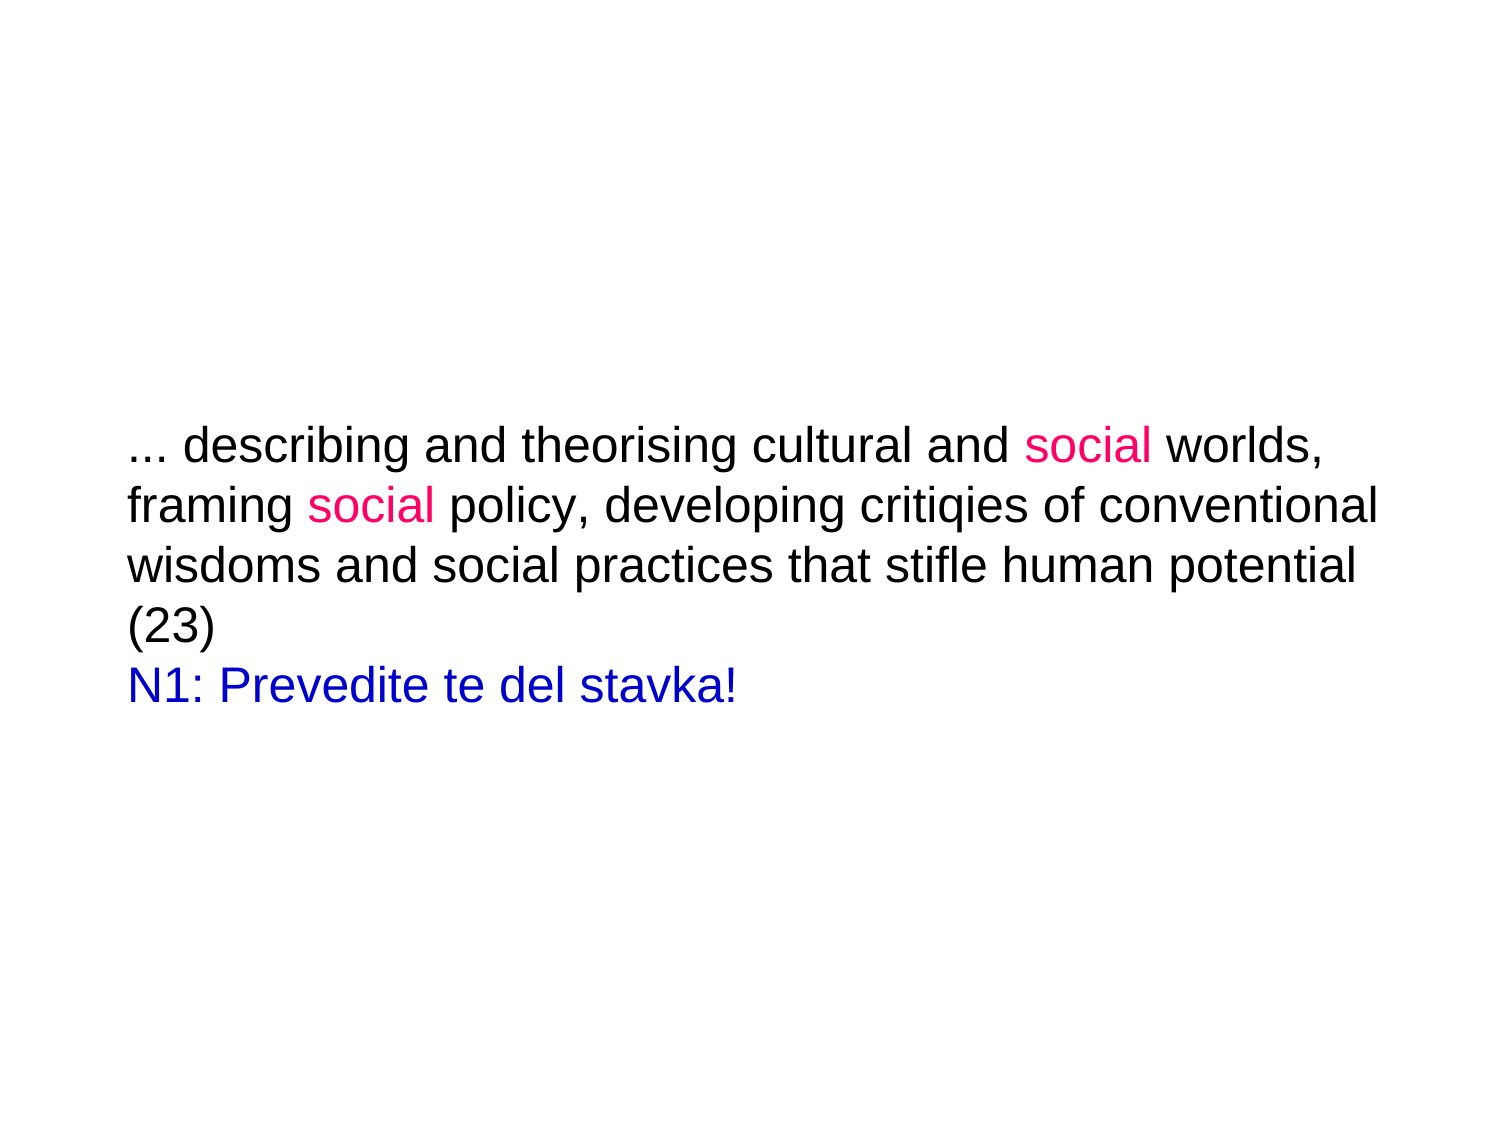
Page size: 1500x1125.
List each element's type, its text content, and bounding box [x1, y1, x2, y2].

text_box ... describing and theorising cultural and social worlds, framing social policy, developing critiqies of conventional wisdoms and social practices that stifle human potential (23) N1: Prevedite te del stavka! [112, 405, 1424, 721]
